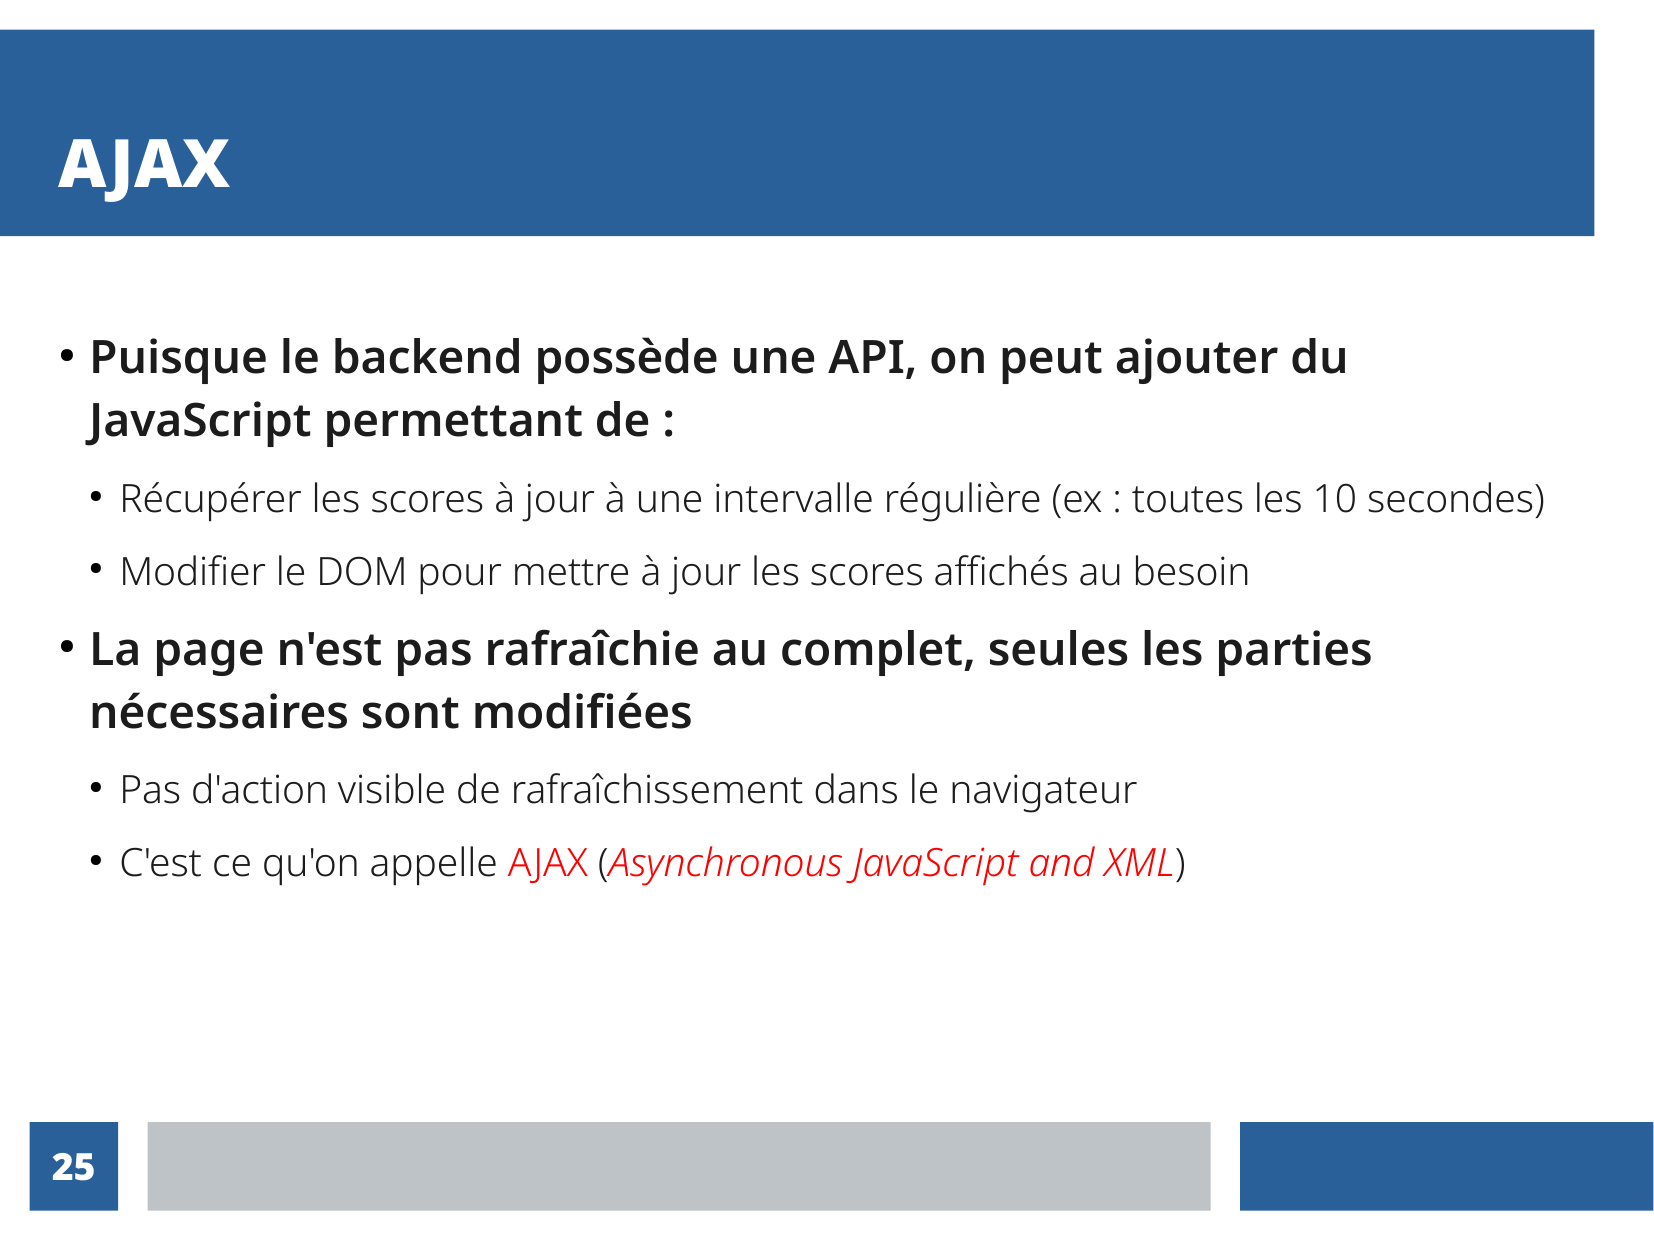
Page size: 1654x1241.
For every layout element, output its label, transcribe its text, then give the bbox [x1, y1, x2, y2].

title AJAX [59, 59, 1595, 207]
list Puisque le backend possède une API, on peut ajouter du JavaScript permettant de : Récupérer les scores à jour à une intervalle régulière (ex : toutes les 10 secondes) Modifier le DOM pour mettre à jour les scores affichés au besoin La page n'est pas rafraîchie au complet, seules les parties nécessaires sont modifiées Pas d'action visible de rafraîchissement dans le navigateur C'est ce qu'on appelle AJAX (Asynchronous JavaScript and XML) [59, 324, 1565, 934]
